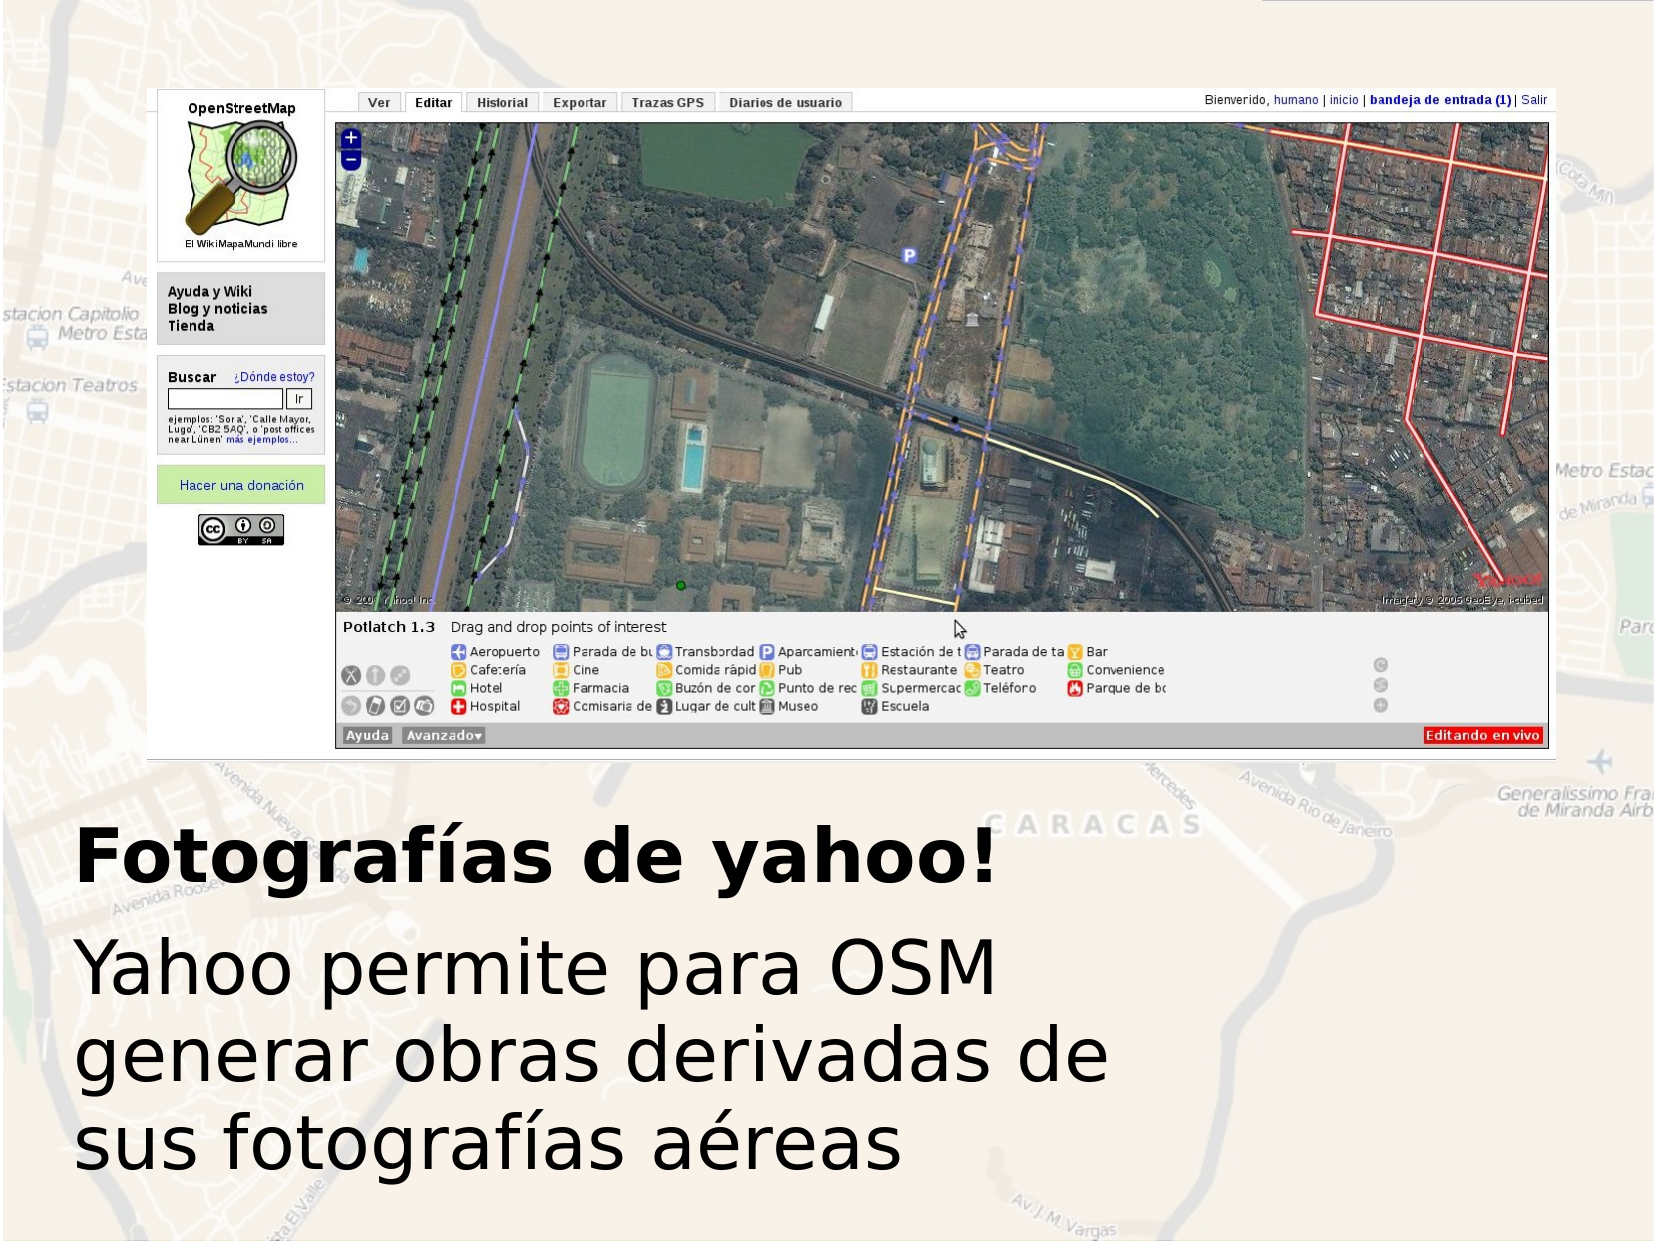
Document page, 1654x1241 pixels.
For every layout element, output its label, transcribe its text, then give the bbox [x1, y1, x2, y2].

picture [147, 88, 1556, 763]
text_box Fotografías de yahoo! Yahoo permite para OSM generar obras derivadas de sus fotografías aéreas [59, 805, 1192, 1195]
